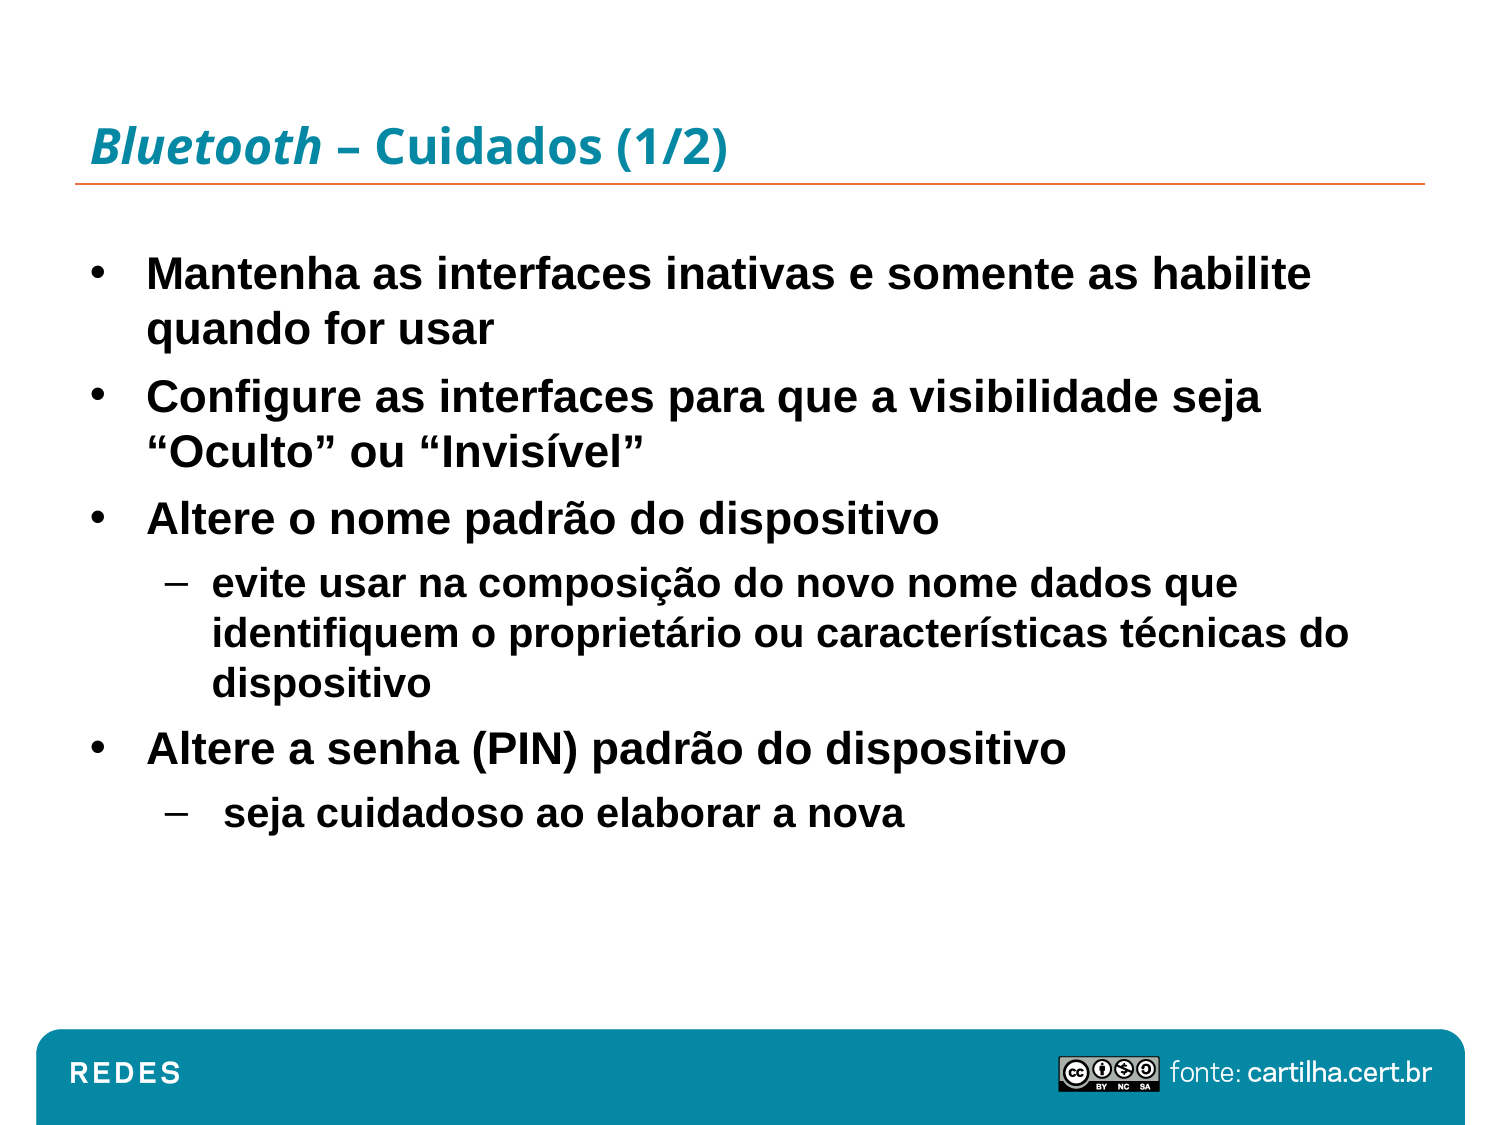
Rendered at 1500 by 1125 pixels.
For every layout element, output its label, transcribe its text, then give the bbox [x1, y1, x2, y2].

list Mantenha as interfaces inativas e somente as habilite quando for usar Configure as interfaces para que a visibilidade seja “Oculto” ou “Invisível” Altere o nome padrão do dispositivo evite usar na composição do novo nome dados que identifiquem o proprietário ou características técnicas do dispositivo Altere a senha (PIN) padrão do dispositivo seja cuidadoso ao elaborar a nova [75, 236, 1425, 979]
title Bluetooth – Cuidados (1/2) [75, 54, 1425, 182]
picture [0, 0, 1500, 1125]
